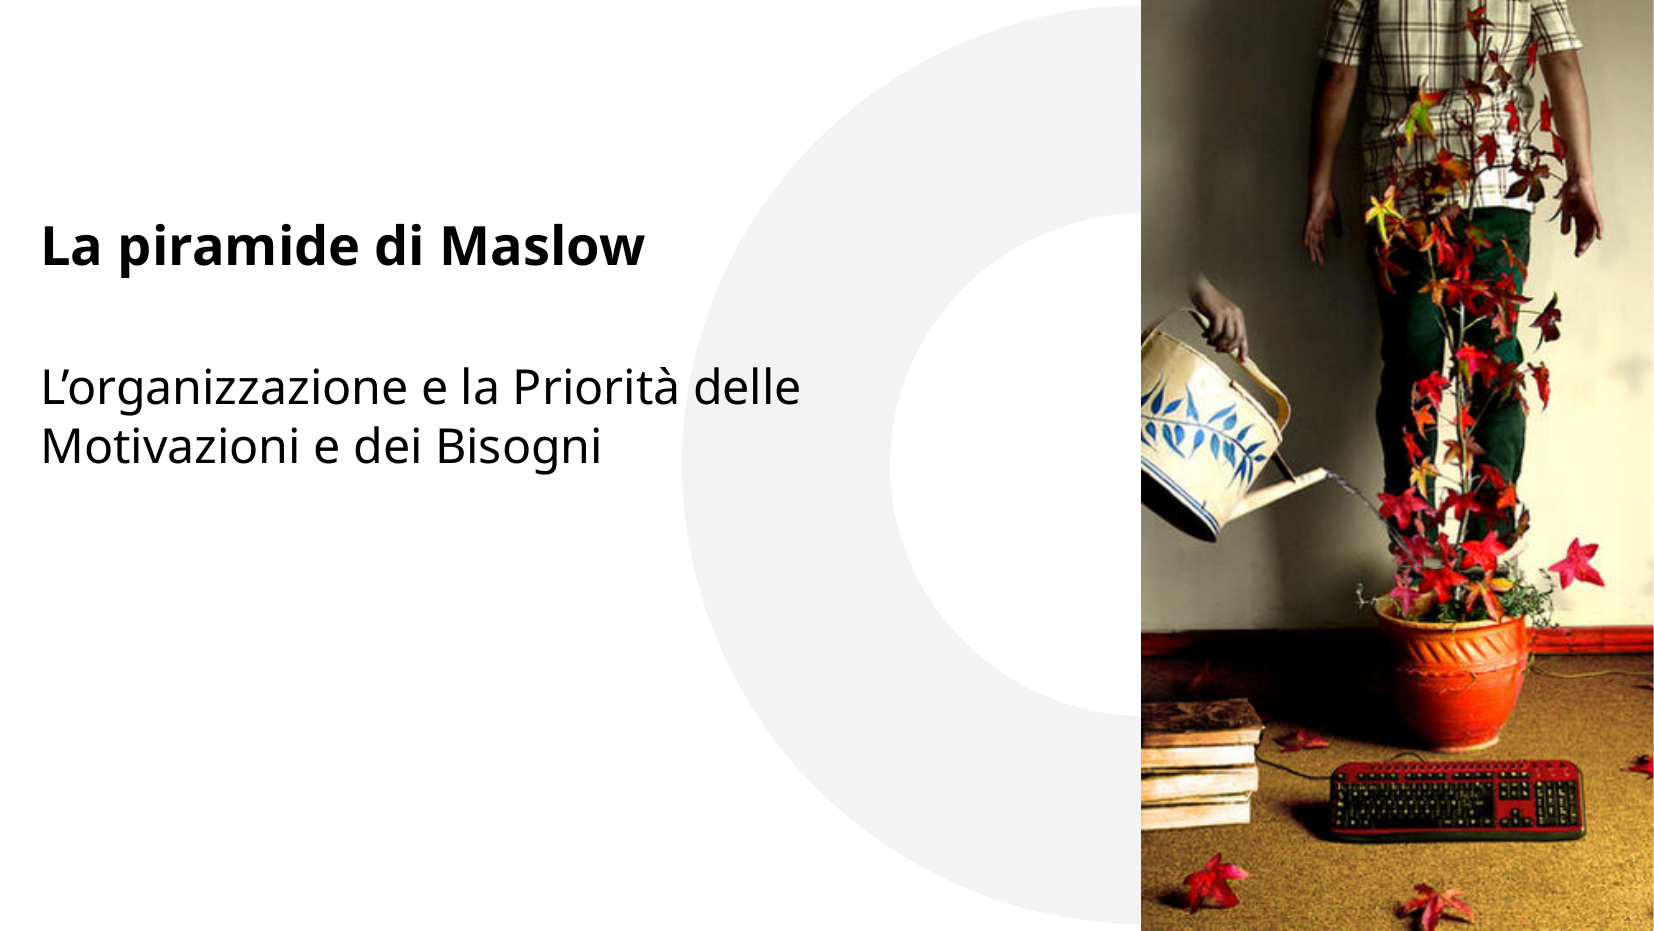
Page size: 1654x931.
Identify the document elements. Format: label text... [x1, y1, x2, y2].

list L’organizzazione e la Priorità delle Motivazioni e dei Bisogni [40, 357, 897, 712]
title La piramide di Maslow [40, 178, 897, 311]
picture [1141, 0, 1654, 931]
